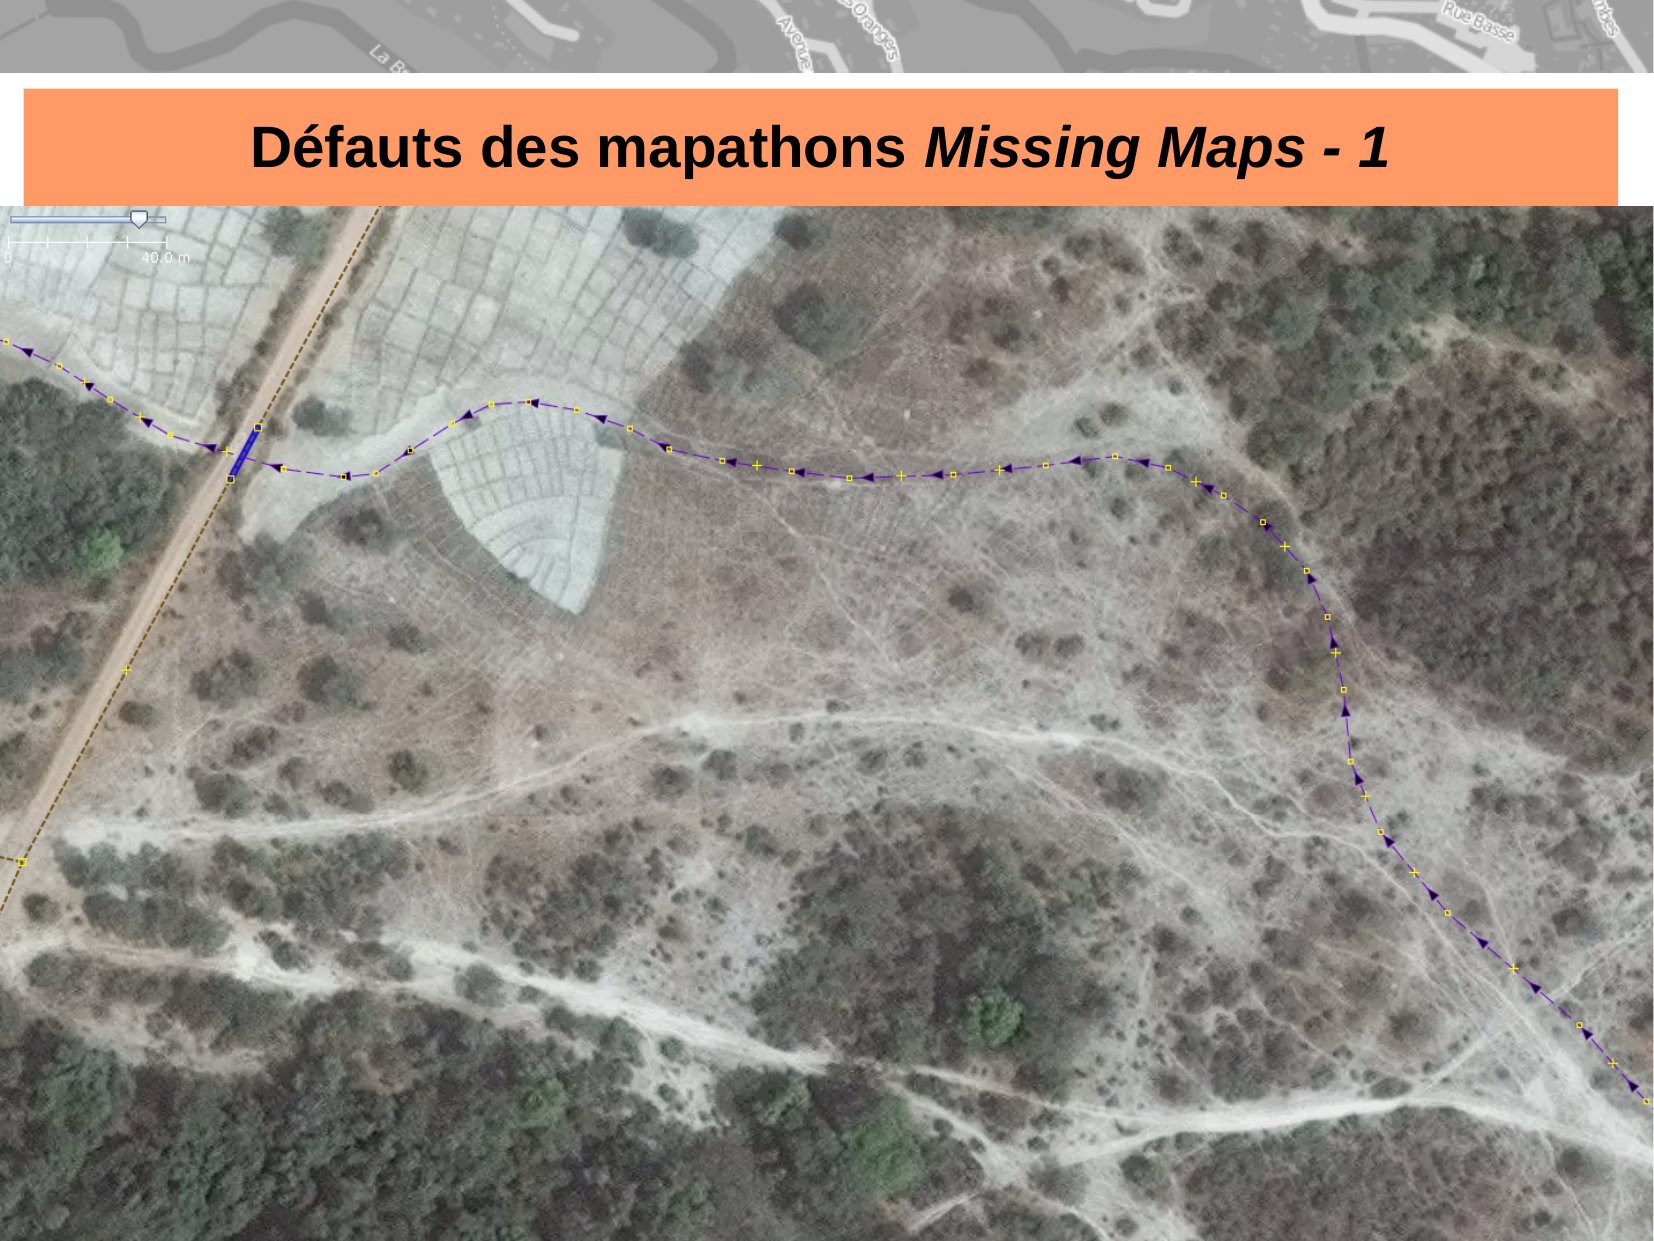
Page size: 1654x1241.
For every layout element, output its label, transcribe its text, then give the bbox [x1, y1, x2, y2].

table_header [826, 12, 1240, 77]
text_box Défauts des mapathons Missing Maps - 1 [23, 88, 1619, 206]
picture [0, 0, 1654, 73]
table_header [413, 12, 826, 77]
table_header [0, 12, 413, 77]
table_header [1240, 12, 1653, 77]
picture [0, 206, 1654, 1241]
